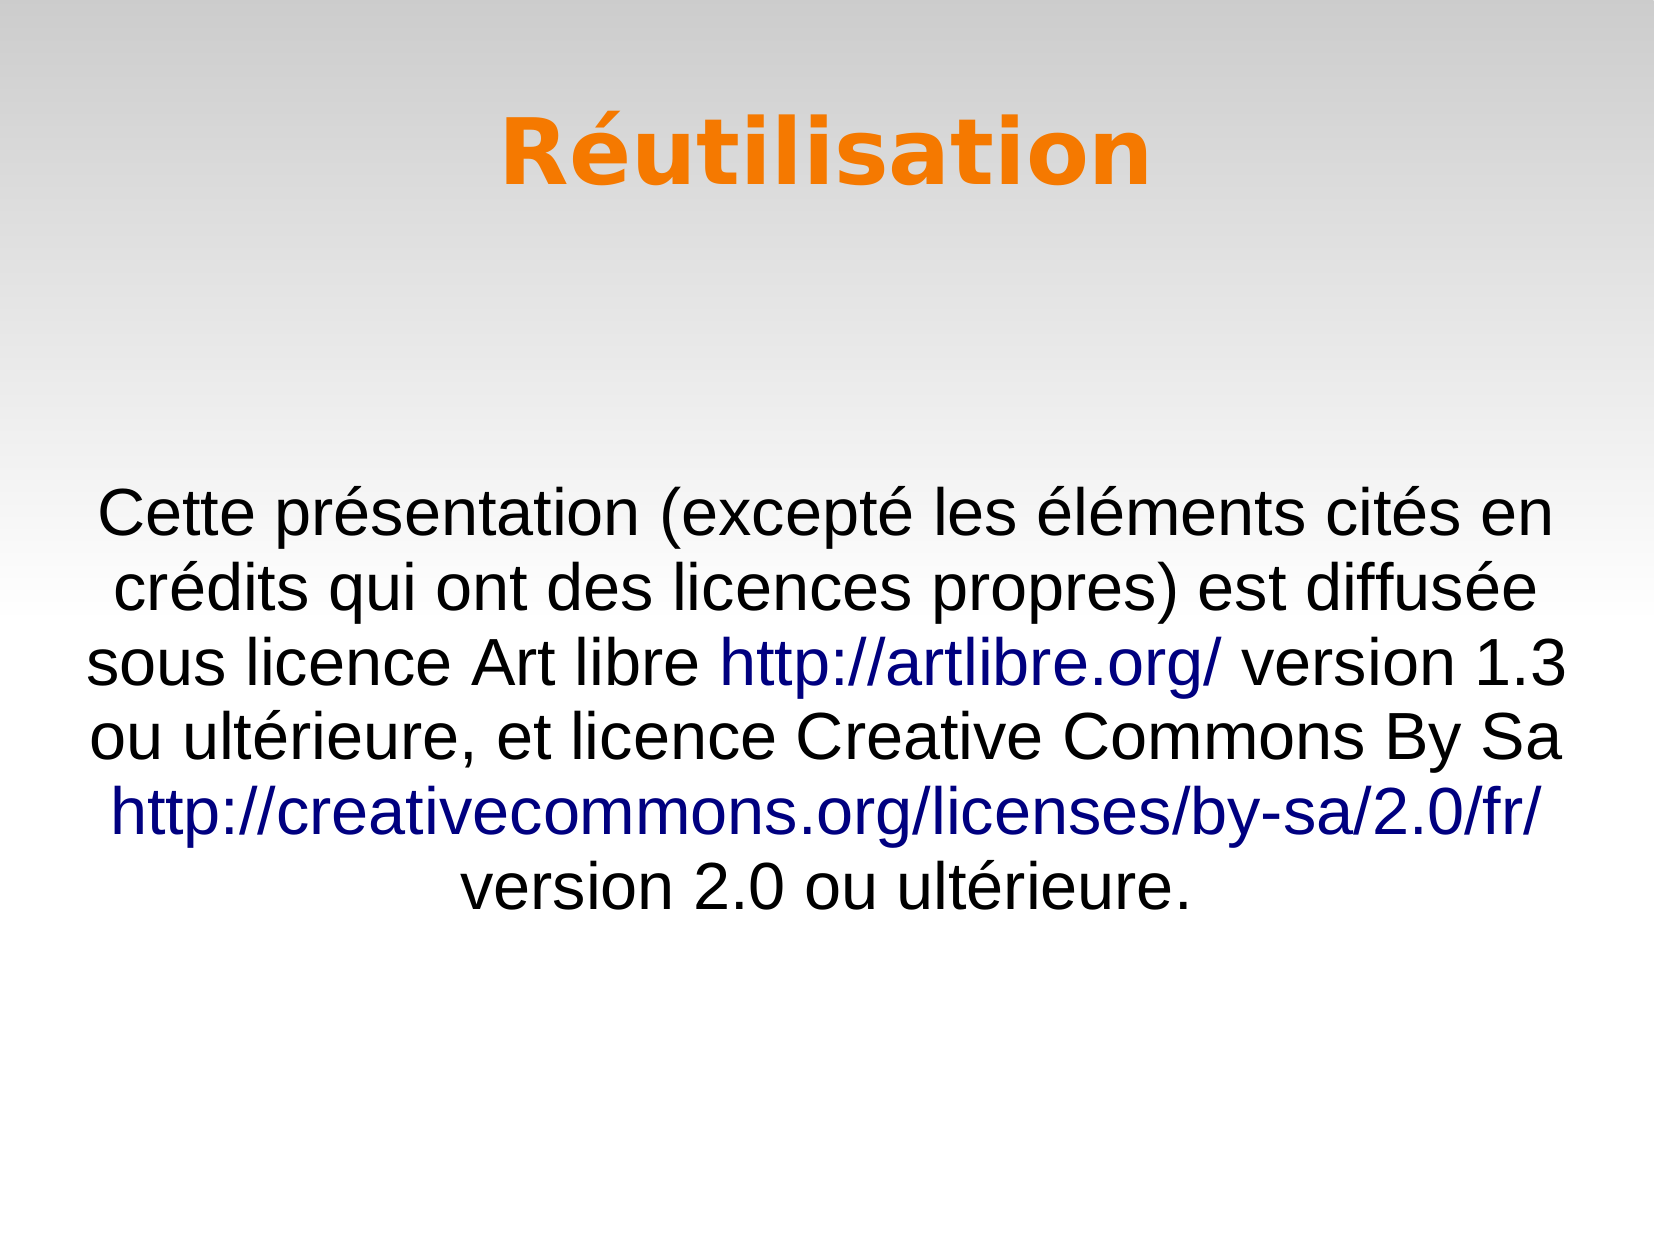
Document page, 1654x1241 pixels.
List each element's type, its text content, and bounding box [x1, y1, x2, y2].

subtitle Cette présentation (excepté les éléments cités en crédits qui ont des licences propres) est diffusée sous licence Art libre http://artlibre.org/ version 1.3 ou ultérieure, et licence Creative Commons By Sa http://creativecommons.org/licenses/by-sa/2.0/fr/ version 2.0 ou ultérieure. [82, 297, 1571, 1102]
title Réutilisation [82, 49, 1571, 257]
